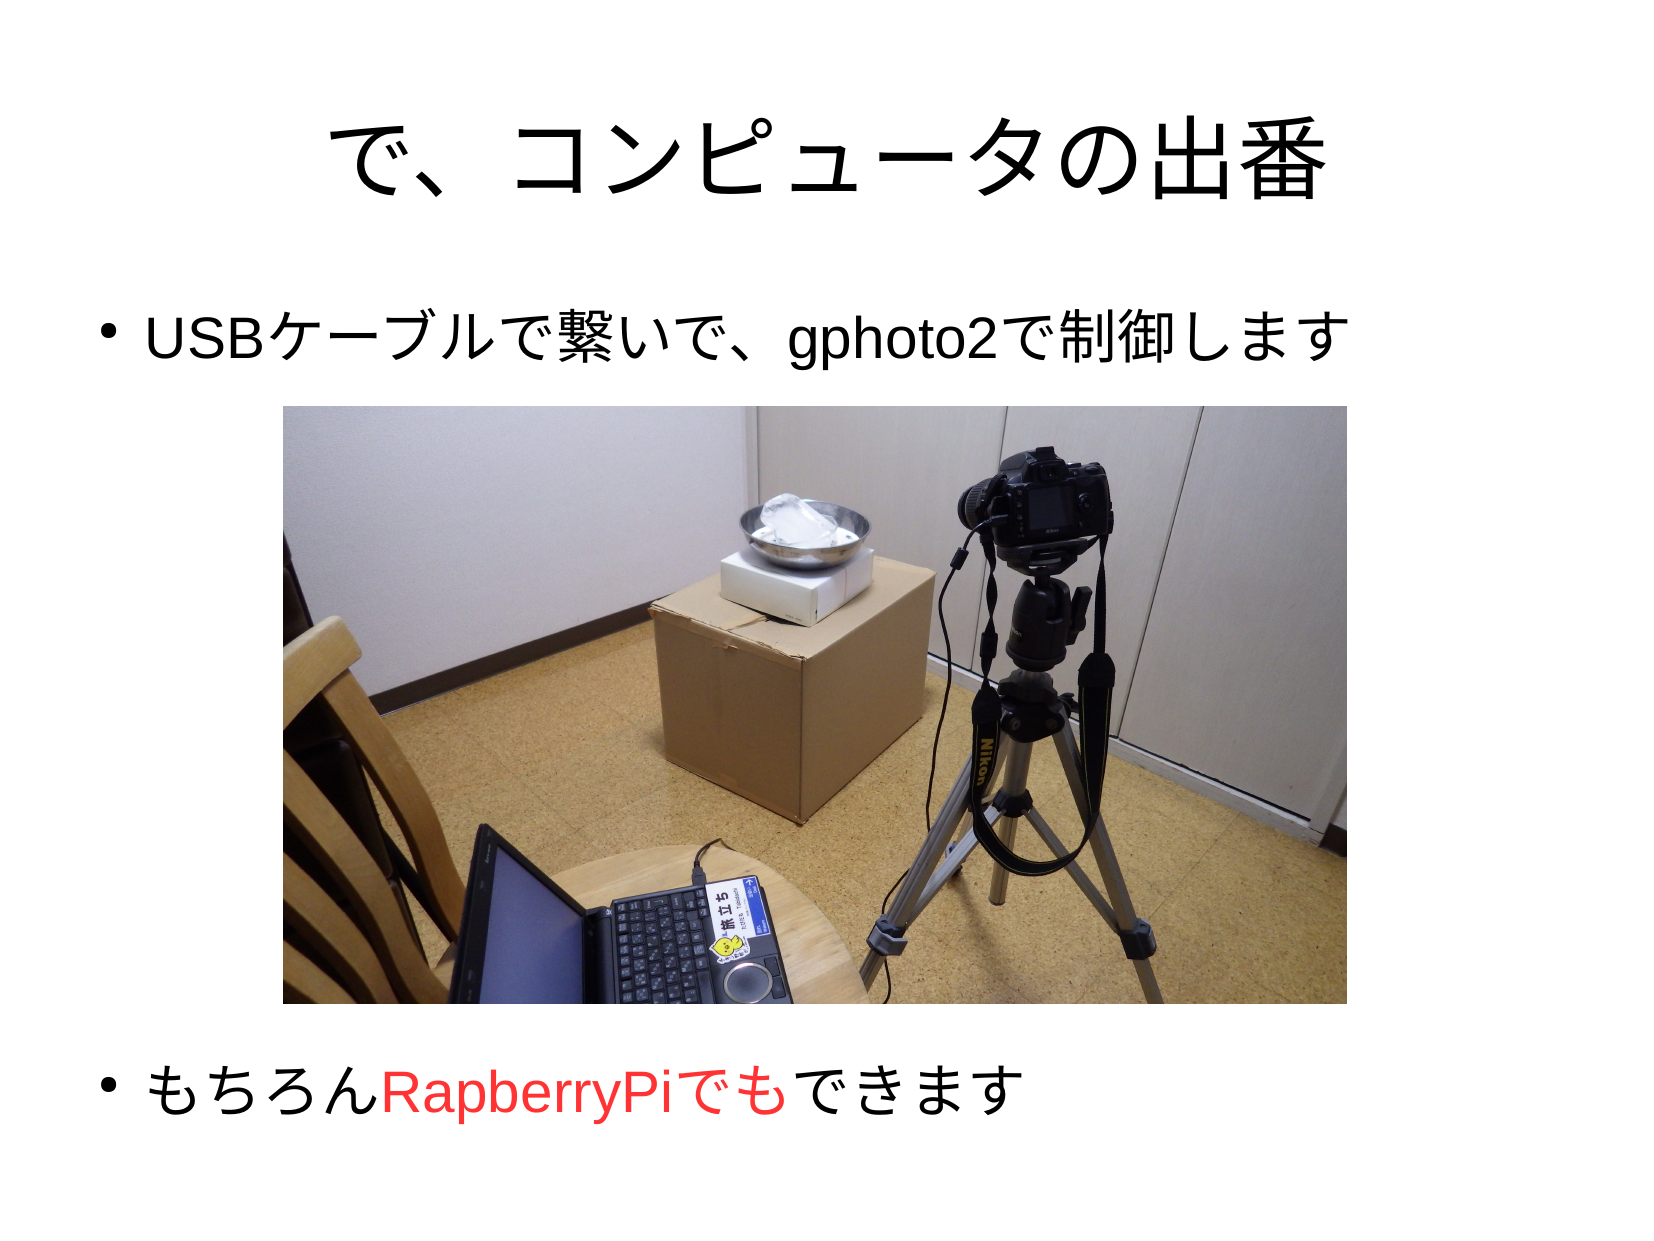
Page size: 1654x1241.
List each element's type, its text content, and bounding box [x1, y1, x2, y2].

list USBケーブルで繋いで、gphoto2で制御します もちろんRapberryPiでもできます [82, 290, 1571, 1134]
picture [283, 406, 1347, 1004]
title で、コンピュータの出番 [82, 49, 1571, 257]
